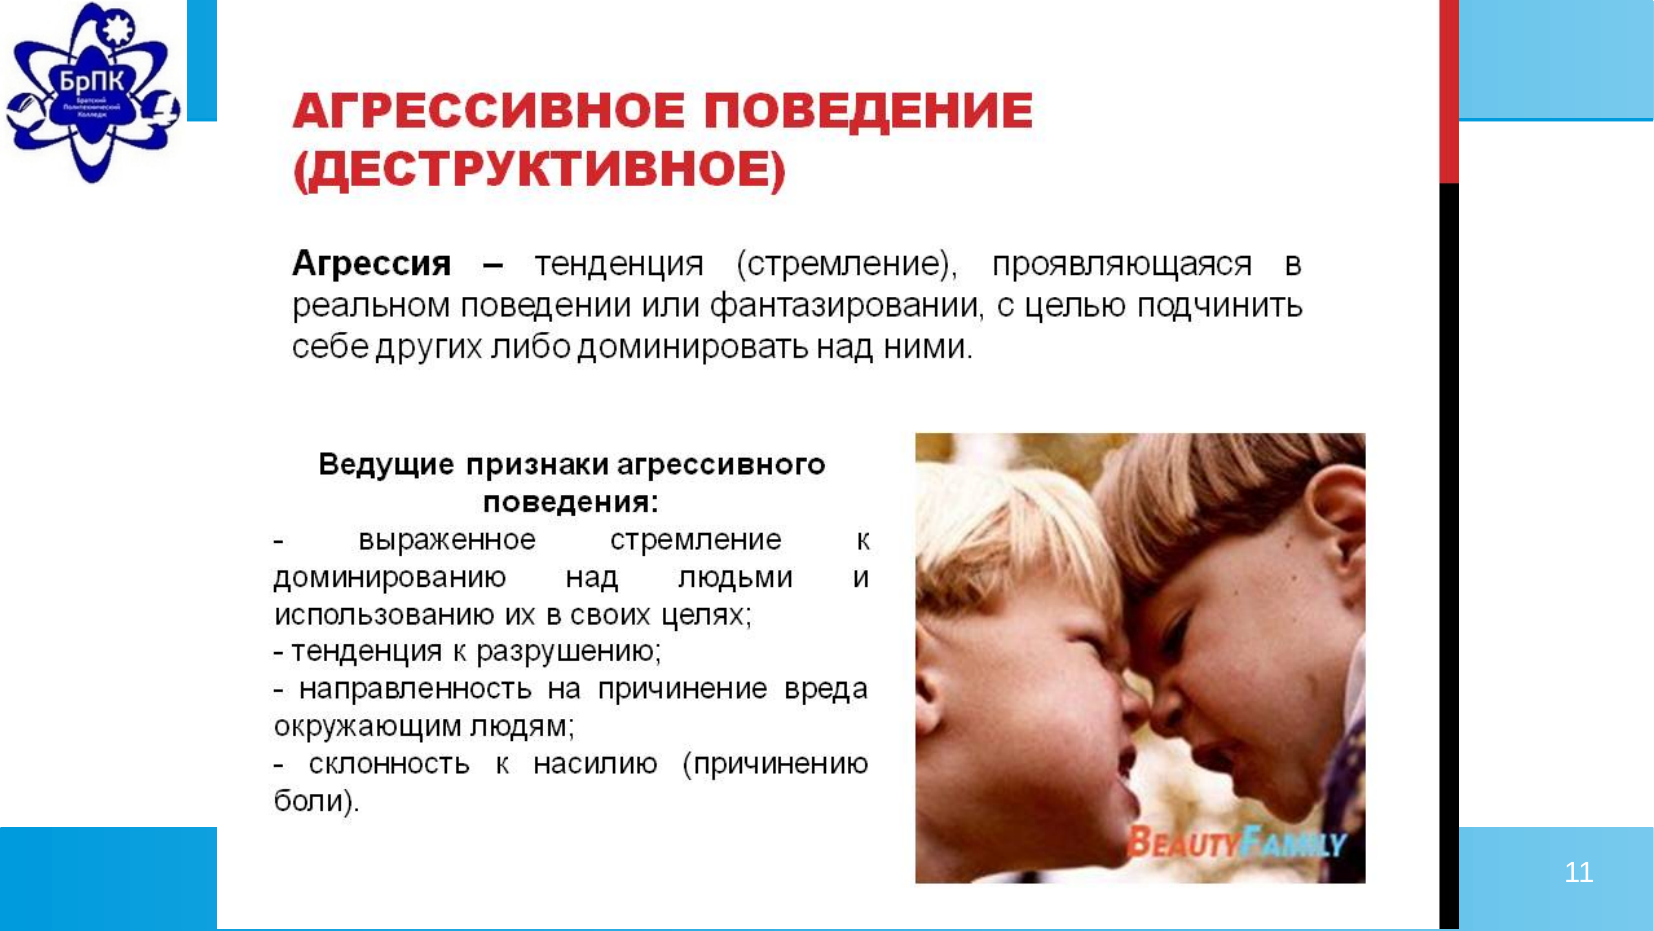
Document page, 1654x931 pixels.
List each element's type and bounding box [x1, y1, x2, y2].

picture [217, 0, 1459, 929]
picture [0, 0, 187, 187]
